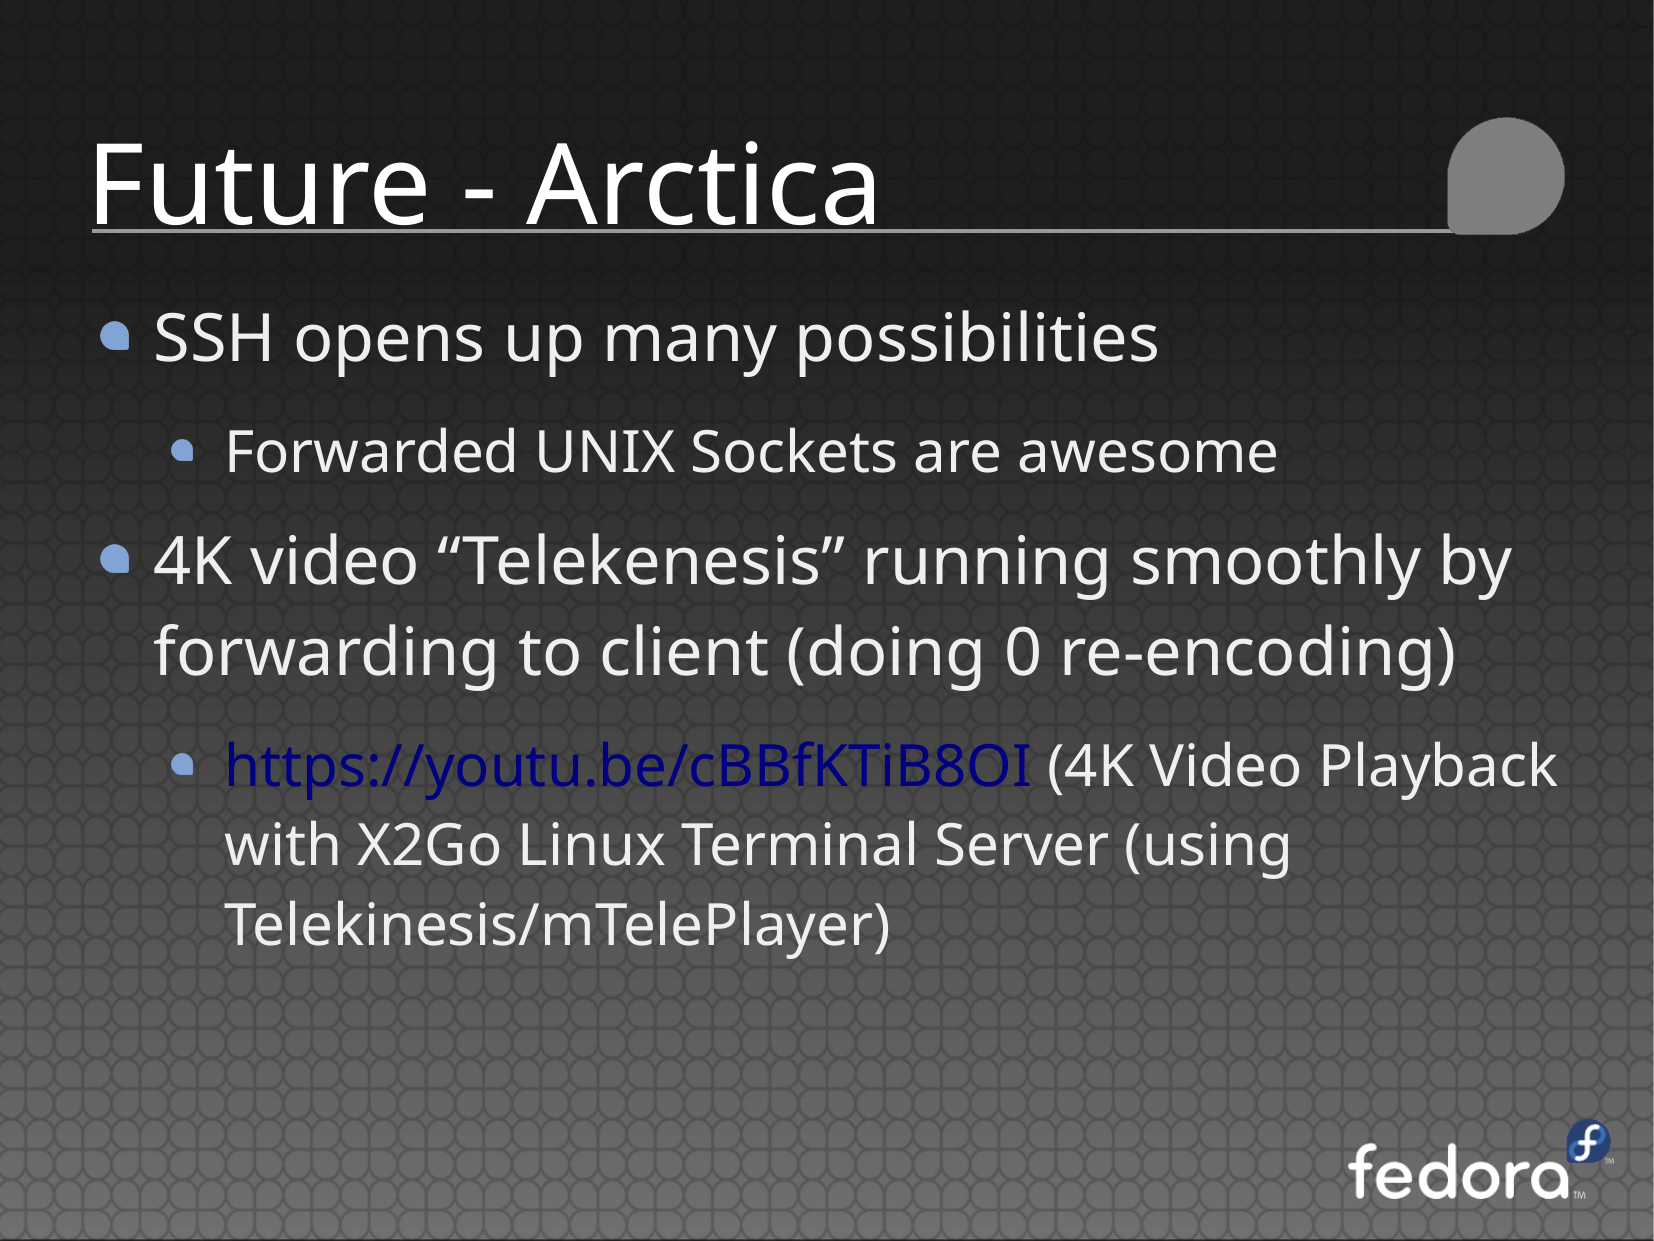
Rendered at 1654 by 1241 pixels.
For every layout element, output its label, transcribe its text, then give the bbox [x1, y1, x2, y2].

picture [0, 0, 1654, 1241]
list SSH opens up many possibilities Forwarded UNIX Sockets are awesome 4K video “Telekenesis” running smoothly by forwarding to client (doing 0 re-encoding) https://youtu.be/cBBfKTiB8OI (4K Video Playback with X2Go Linux Terminal Server (using Telekinesis/mTelePlayer) [82, 290, 1571, 1010]
title Future - Arctica [86, 112, 1576, 249]
